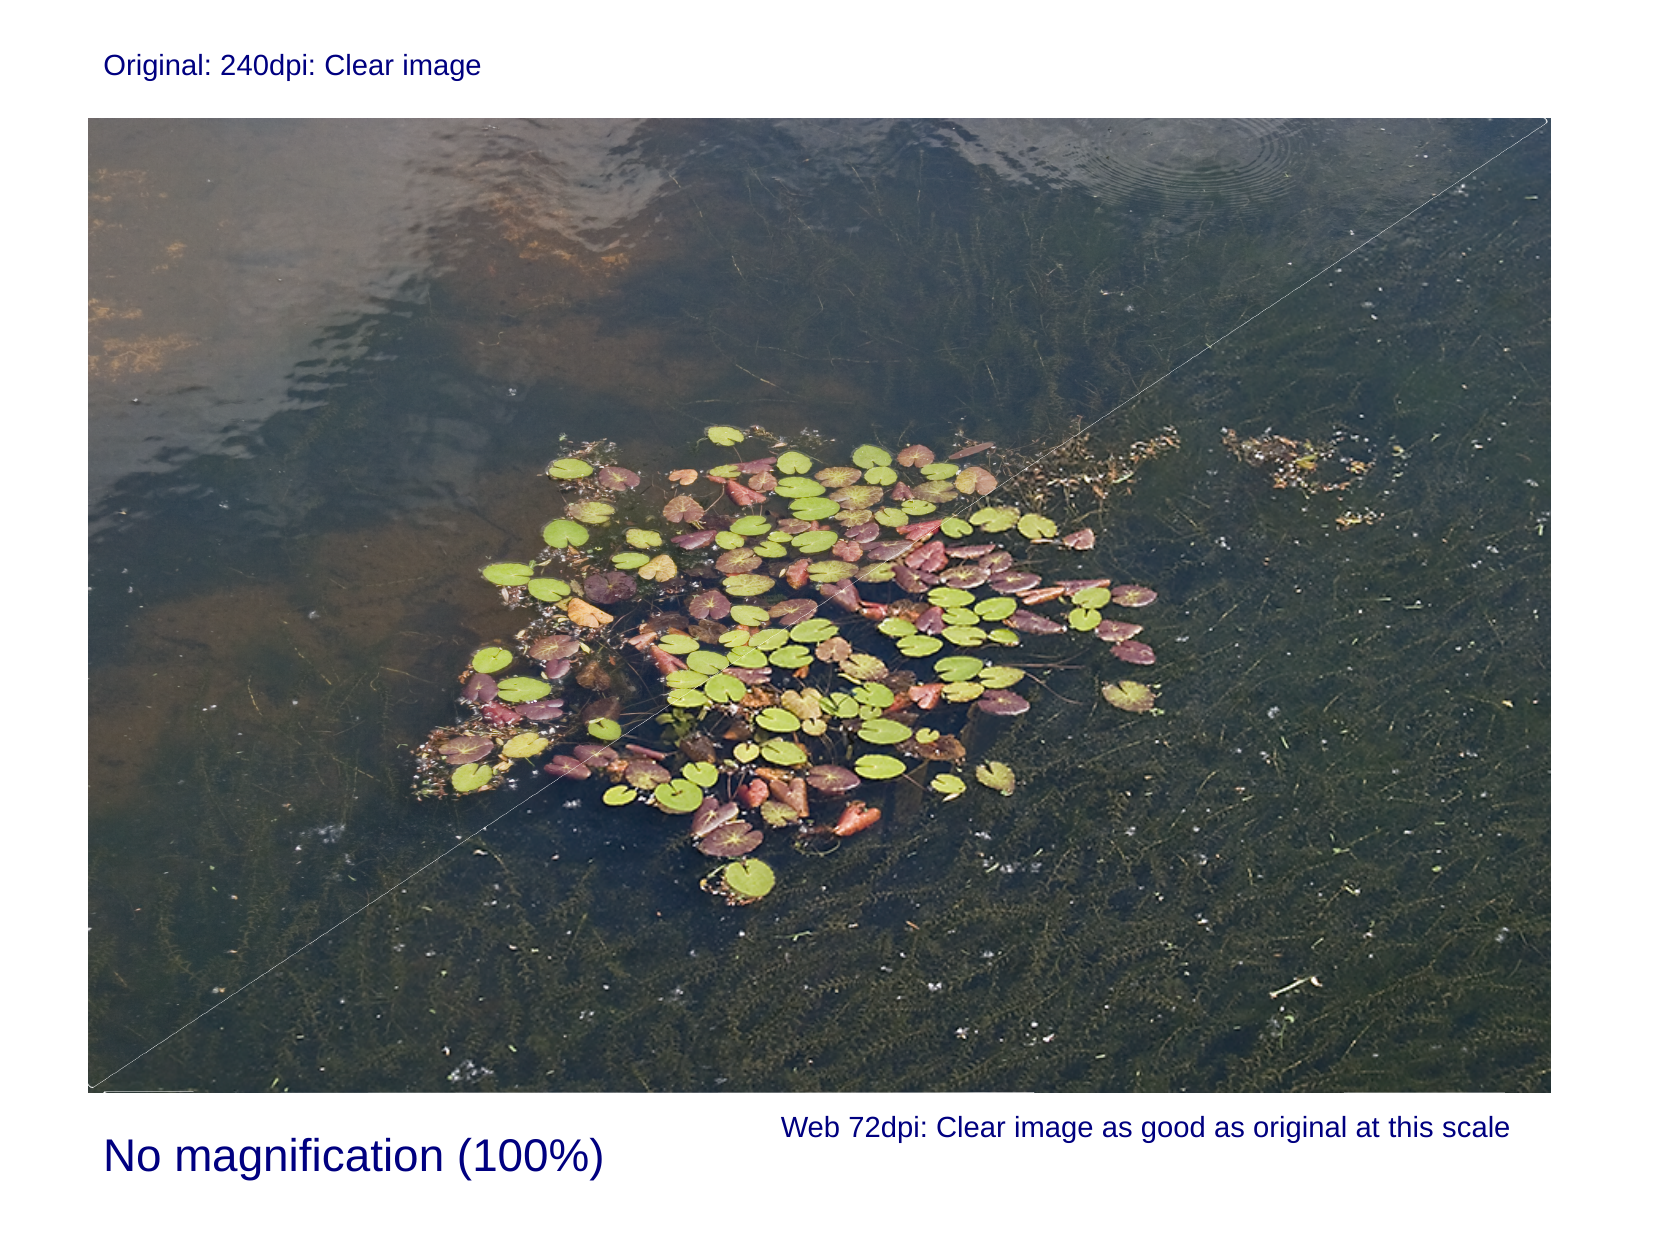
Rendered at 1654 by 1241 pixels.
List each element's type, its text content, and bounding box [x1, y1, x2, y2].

text_box Web 72dpi: Clear image as good as original at this scale [766, 1103, 1536, 1152]
text_box Original: 240dpi: Clear image [88, 41, 498, 89]
text_box No magnification (100%) [88, 1122, 621, 1188]
picture [88, 118, 1551, 1093]
